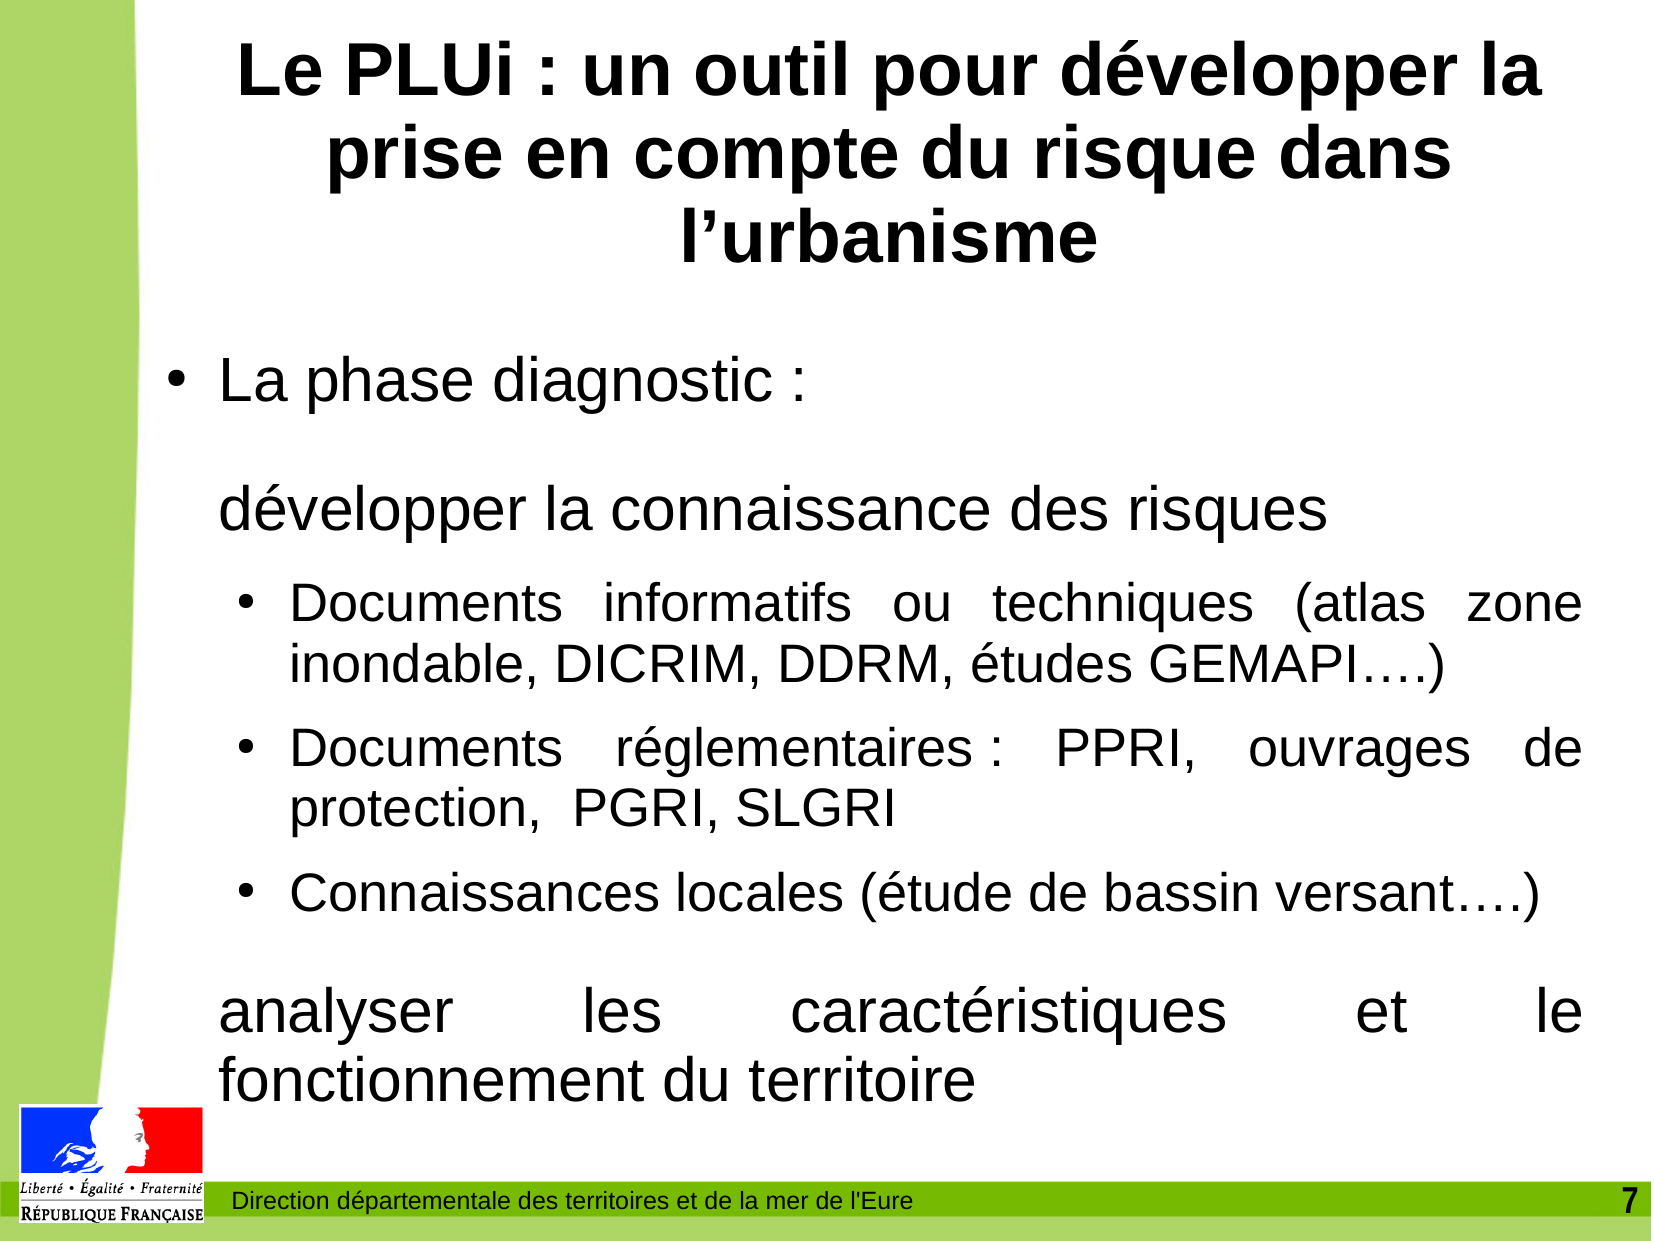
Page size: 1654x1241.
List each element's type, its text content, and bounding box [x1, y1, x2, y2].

picture [0, 0, 1651, 1241]
title Le PLUi : un outil pour développer la prise en compte du risque dans l’urbanisme [170, 26, 1609, 279]
list La phase diagnostic : développer la connaissance des risques Documents informatifs ou techniques (atlas zone inondable, DICRIM, DDRM, études GEMAPI….) Documents réglementaires : PPRI, ouvrages de protection, PGRI, SLGRI Connaissances locales (étude de bassin versant….) analyser les caractéristiques et le fonctionnement du territoire [147, 344, 1586, 1115]
